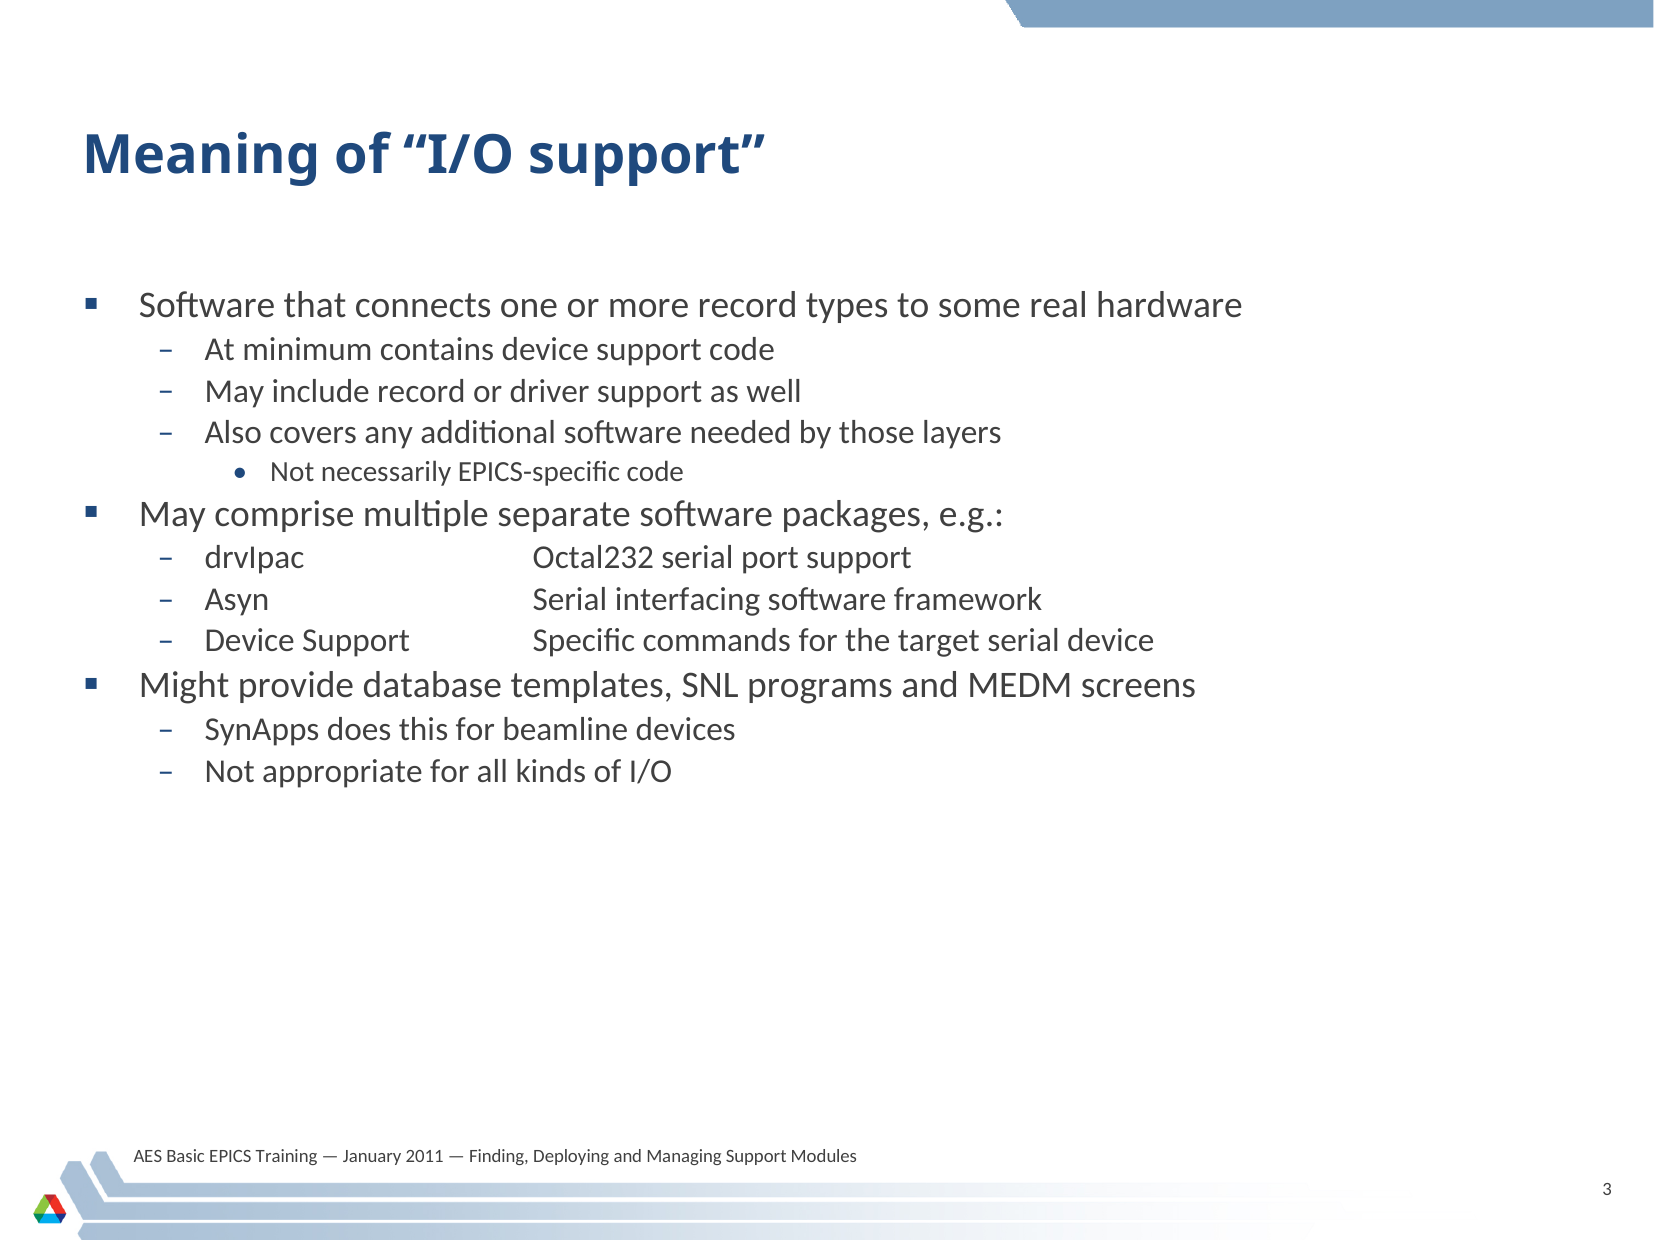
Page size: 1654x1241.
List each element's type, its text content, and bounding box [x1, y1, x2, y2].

title Meaning of “I/O support” [82, 49, 1571, 257]
list Software that connects one or more record types to some real hardware At minimum contains device support code May include record or driver support as well Also covers any additional software needed by those layers Not necessarily EPICS-specific code May comprise multiple separate software packages, e.g.: drvIpac Octal232 serial port support Asyn Serial interfacing software framework Device Support Specific commands for the target serial device Might provide database templates, SNL programs and MEDM screens SynApps does this for beamline devices Not appropriate for all kinds of I/O [82, 289, 1571, 855]
picture [0, 1143, 1654, 1240]
picture [0, 0, 1654, 29]
